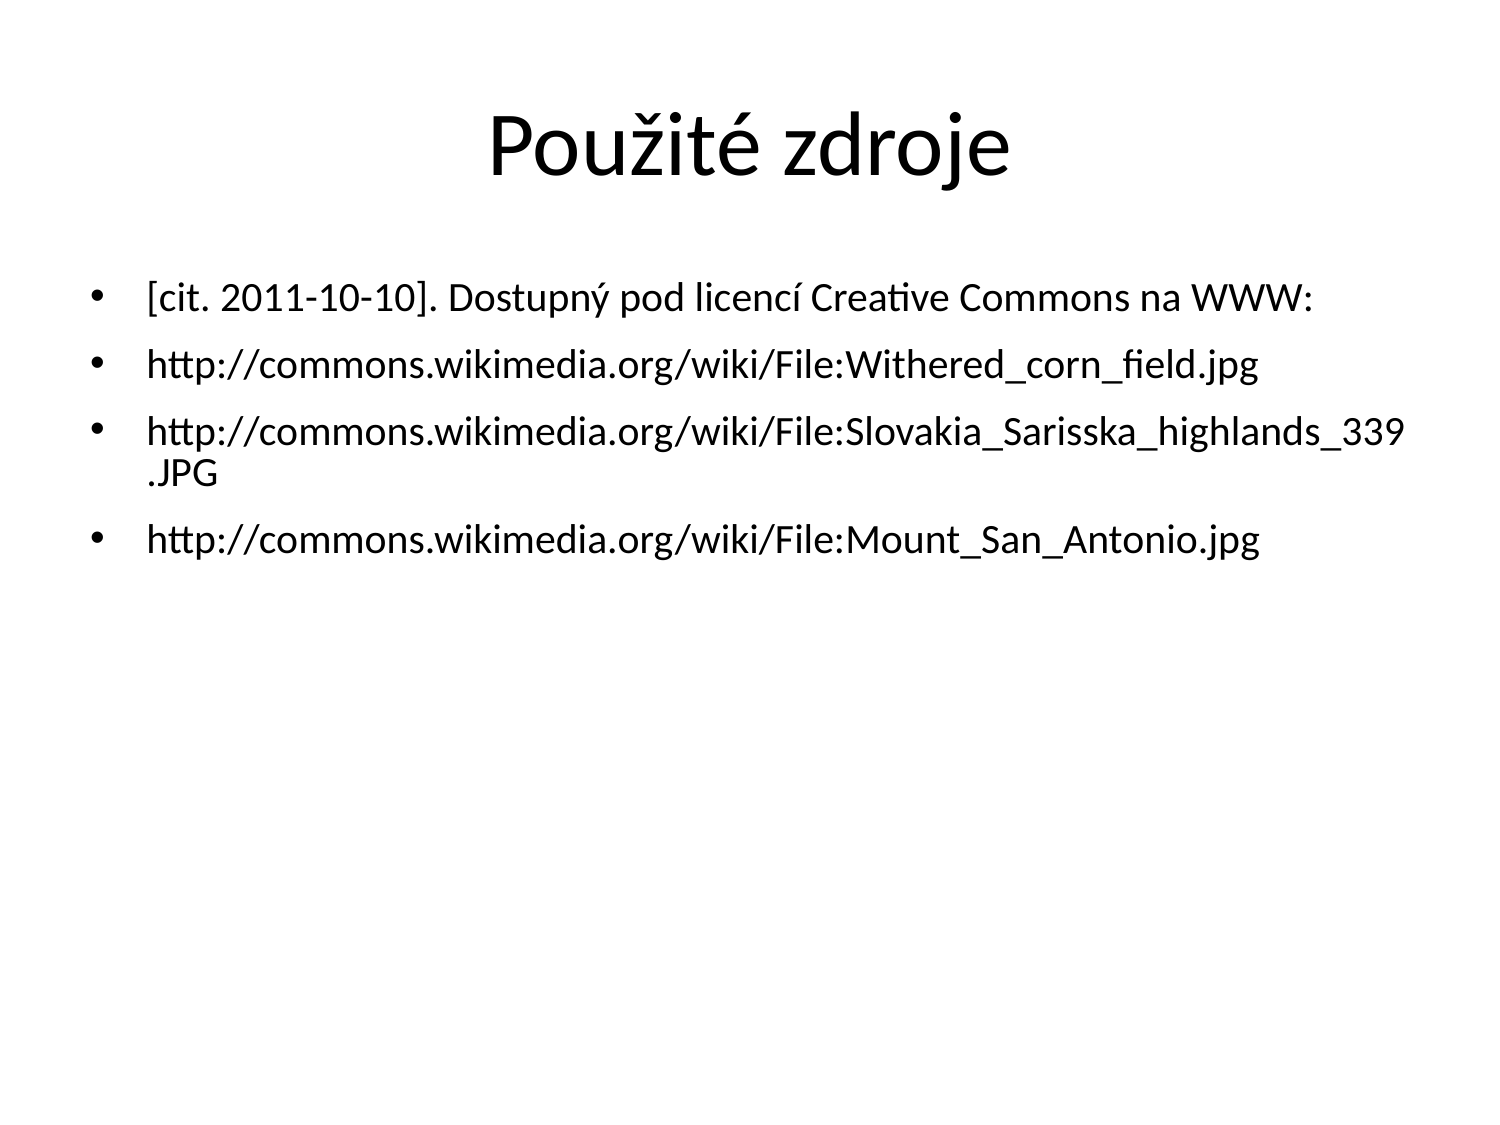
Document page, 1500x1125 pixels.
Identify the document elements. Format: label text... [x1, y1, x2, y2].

title Použité zdroje [75, 45, 1426, 233]
list [cit. 2011-10-10]. Dostupný pod licencí Creative Commons na WWW: http://commons.wikimedia.org/wiki/File:Withered_corn_field.jpg http://commons.wikimedia.org/wiki/File:Slovakia_Sarisska_highlands_339.JPG http://commons.wikimedia.org/wiki/File:Mount_San_Antonio.jpg [75, 262, 1426, 1005]
